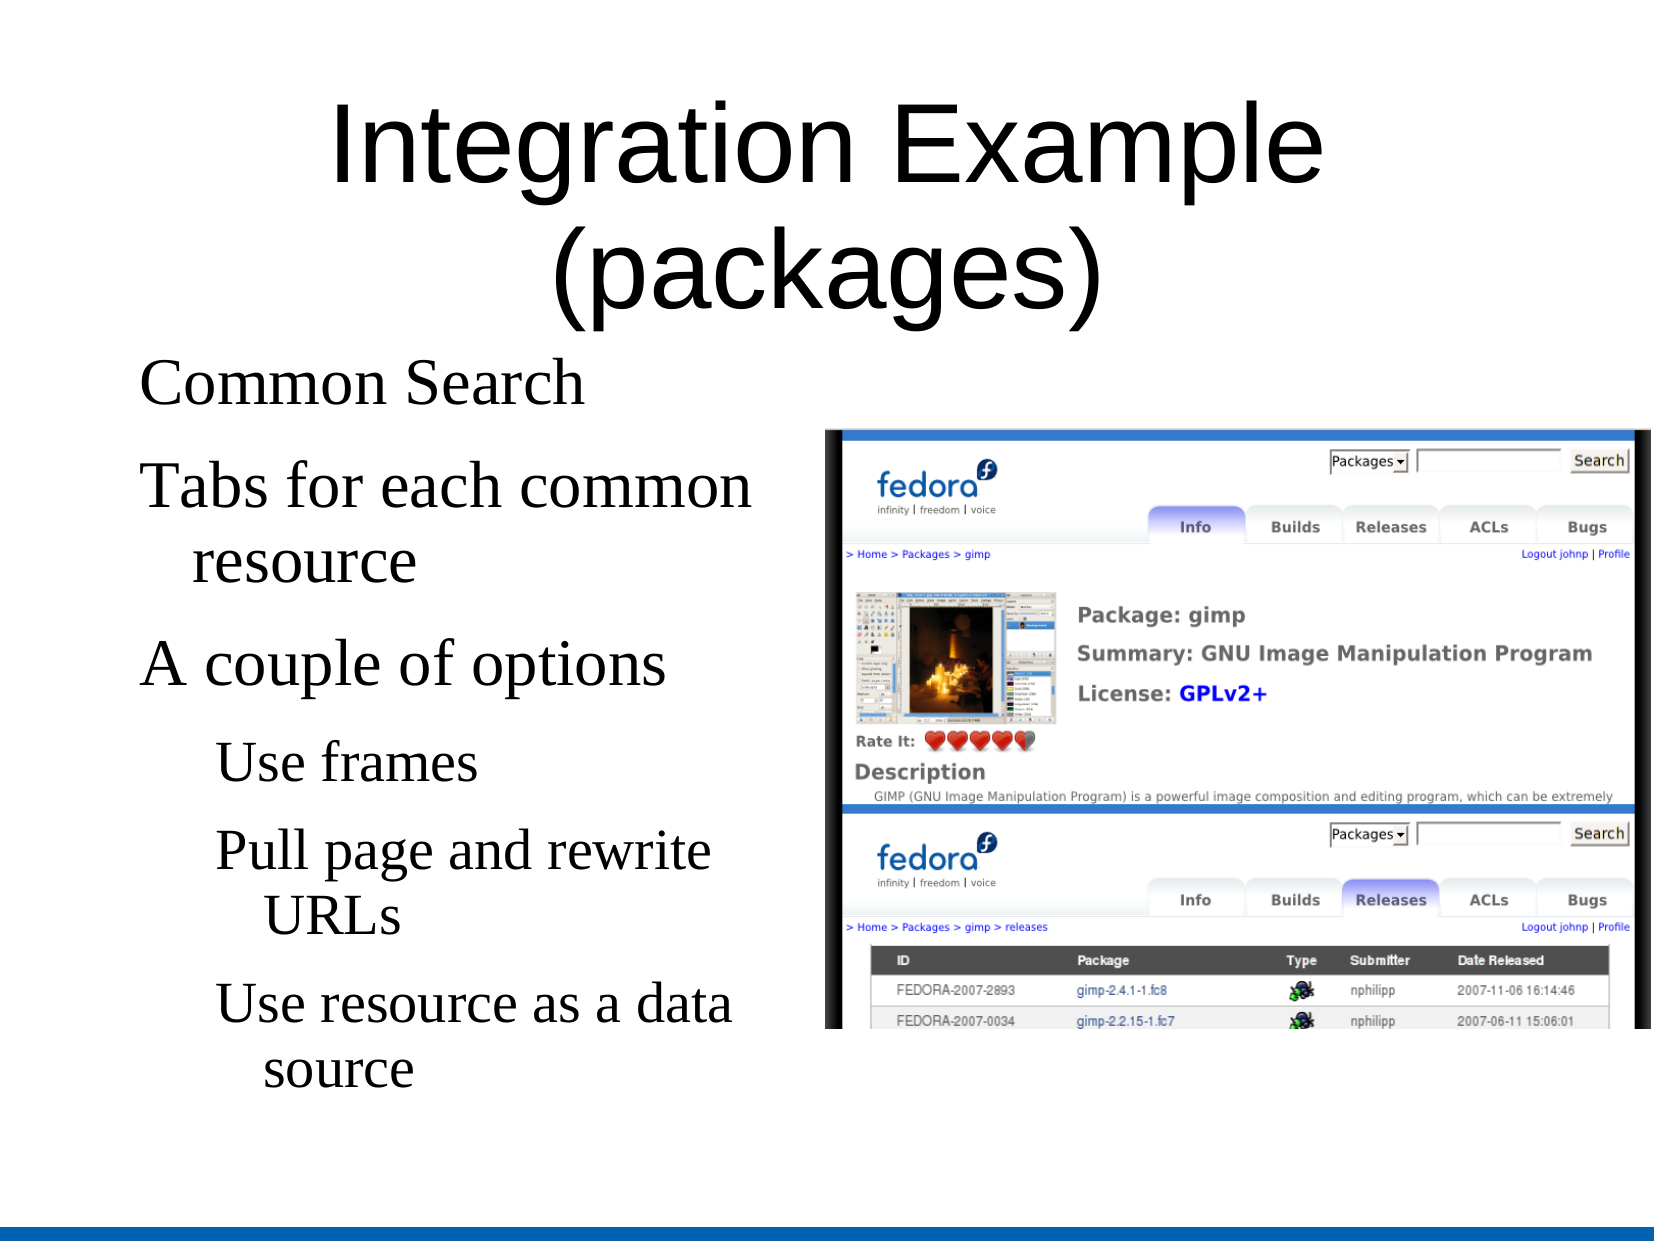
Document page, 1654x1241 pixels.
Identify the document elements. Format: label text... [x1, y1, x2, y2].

list Common Search Tabs for each common resource A couple of options Use frames Pull page and rewrite URLs Use resource as a data source [121, 344, 811, 1157]
title Integration Example (packages) [121, 67, 1533, 347]
picture [825, 428, 1651, 1029]
